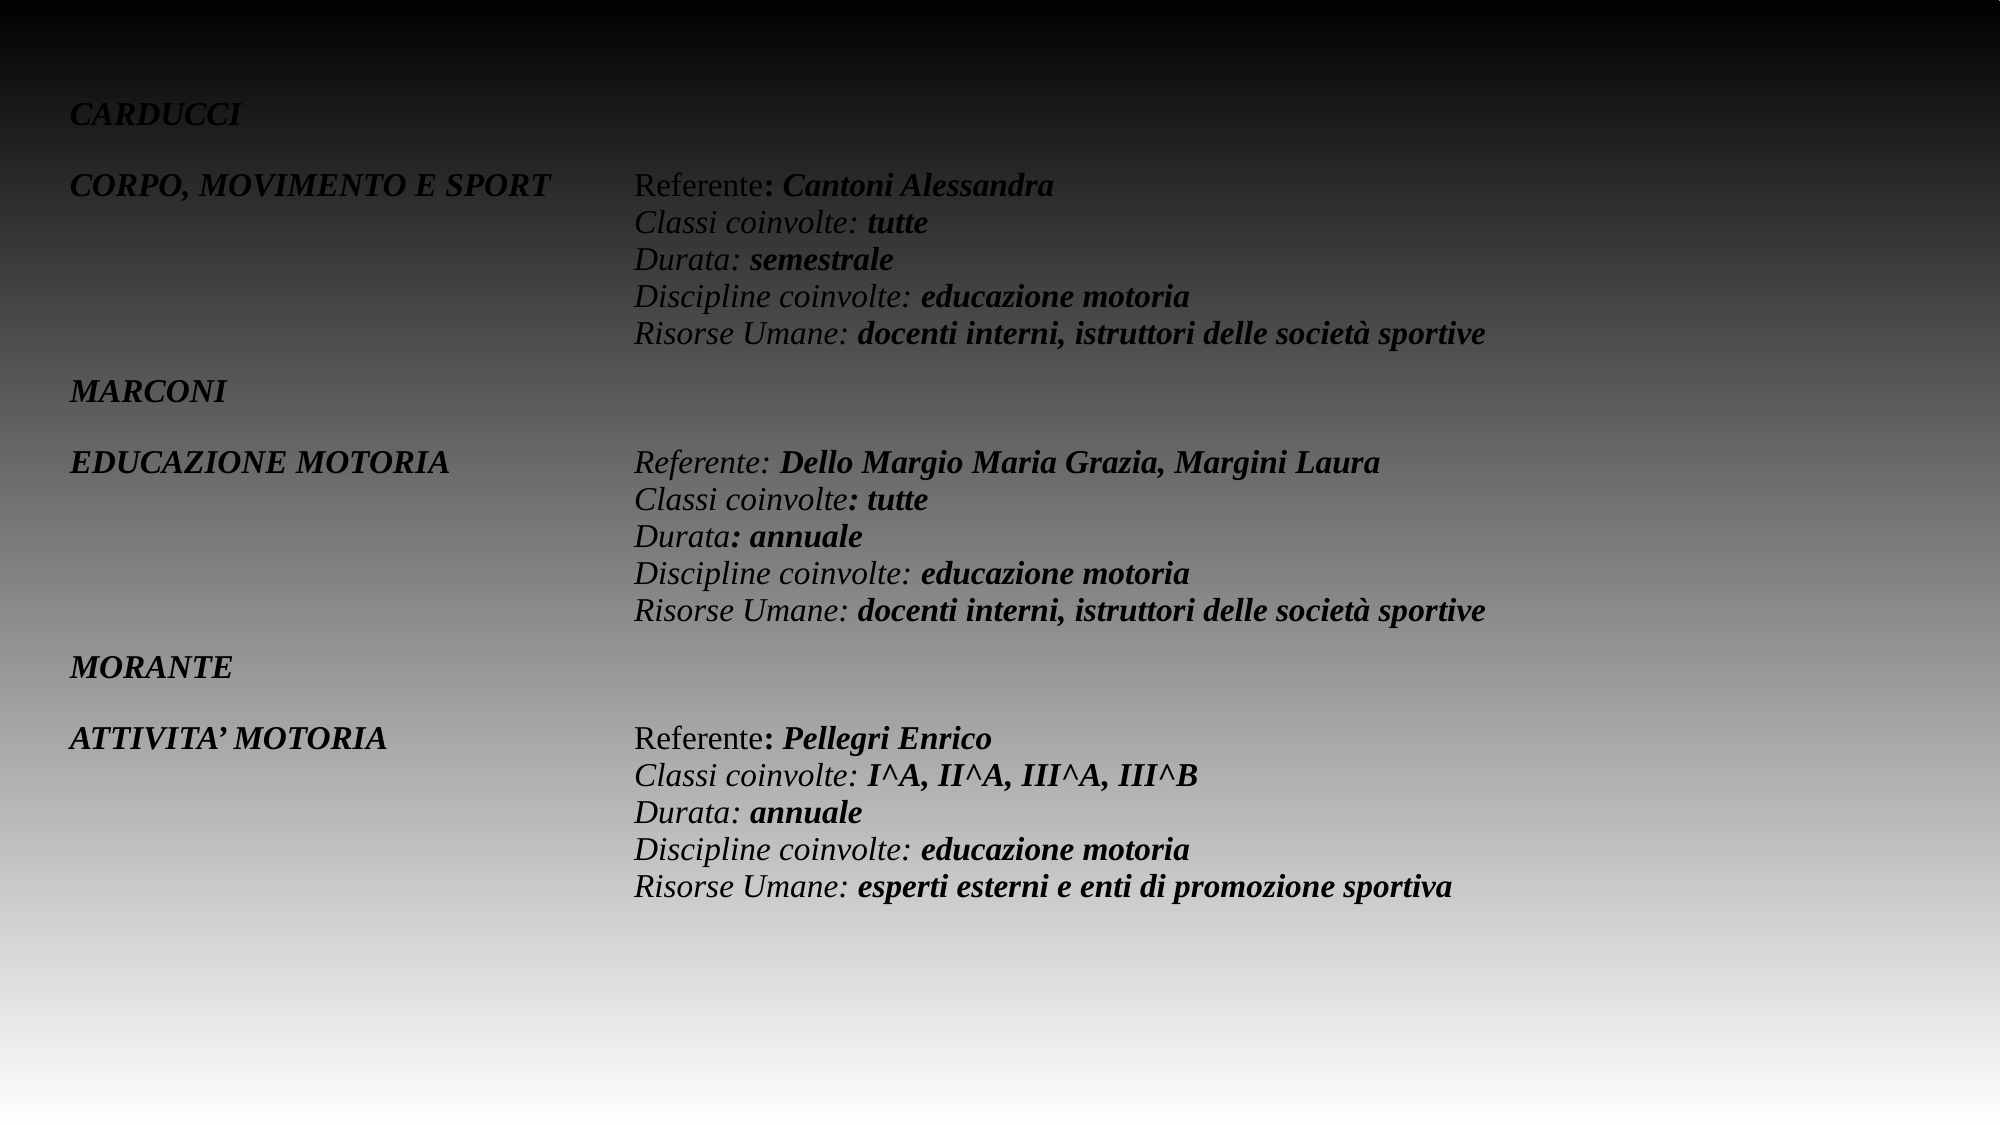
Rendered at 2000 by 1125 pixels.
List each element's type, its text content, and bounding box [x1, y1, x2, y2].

table_cell ATTIVITA’ MOTORIA [55, 712, 619, 918]
table_cell Referente: Pellegri Enrico Classi coinvolte: I^A, II^A, III^A, III^B Durata: annuale Discipline coinvolte: educazione motoria Risorse Umane: esperti esterni e enti di promozione sportiva [619, 712, 1874, 918]
table_header [619, 88, 1874, 159]
table_cell CORPO, MOVIMENTO E SPORT [55, 159, 619, 365]
table_cell MARCONI [55, 365, 619, 436]
table_cell [619, 365, 1874, 436]
table_cell MORANTE [55, 641, 619, 712]
table_cell EDUCAZIONE MOTORIA [55, 436, 619, 641]
table_cell [619, 641, 1874, 712]
table_header CARDUCCI [55, 88, 619, 159]
table_cell Referente: Dello Margio Maria Grazia, Margini Laura Classi coinvolte: tutte Durata: annuale Discipline coinvolte: educazione motoria Risorse Umane: docenti interni, istruttori delle società sportive [619, 436, 1874, 641]
table_cell Referente: Cantoni Alessandra Classi coinvolte: tutte Durata: semestrale Discipline coinvolte: educazione motoria Risorse Umane: docenti interni, istruttori delle società sportive [619, 159, 1874, 365]
